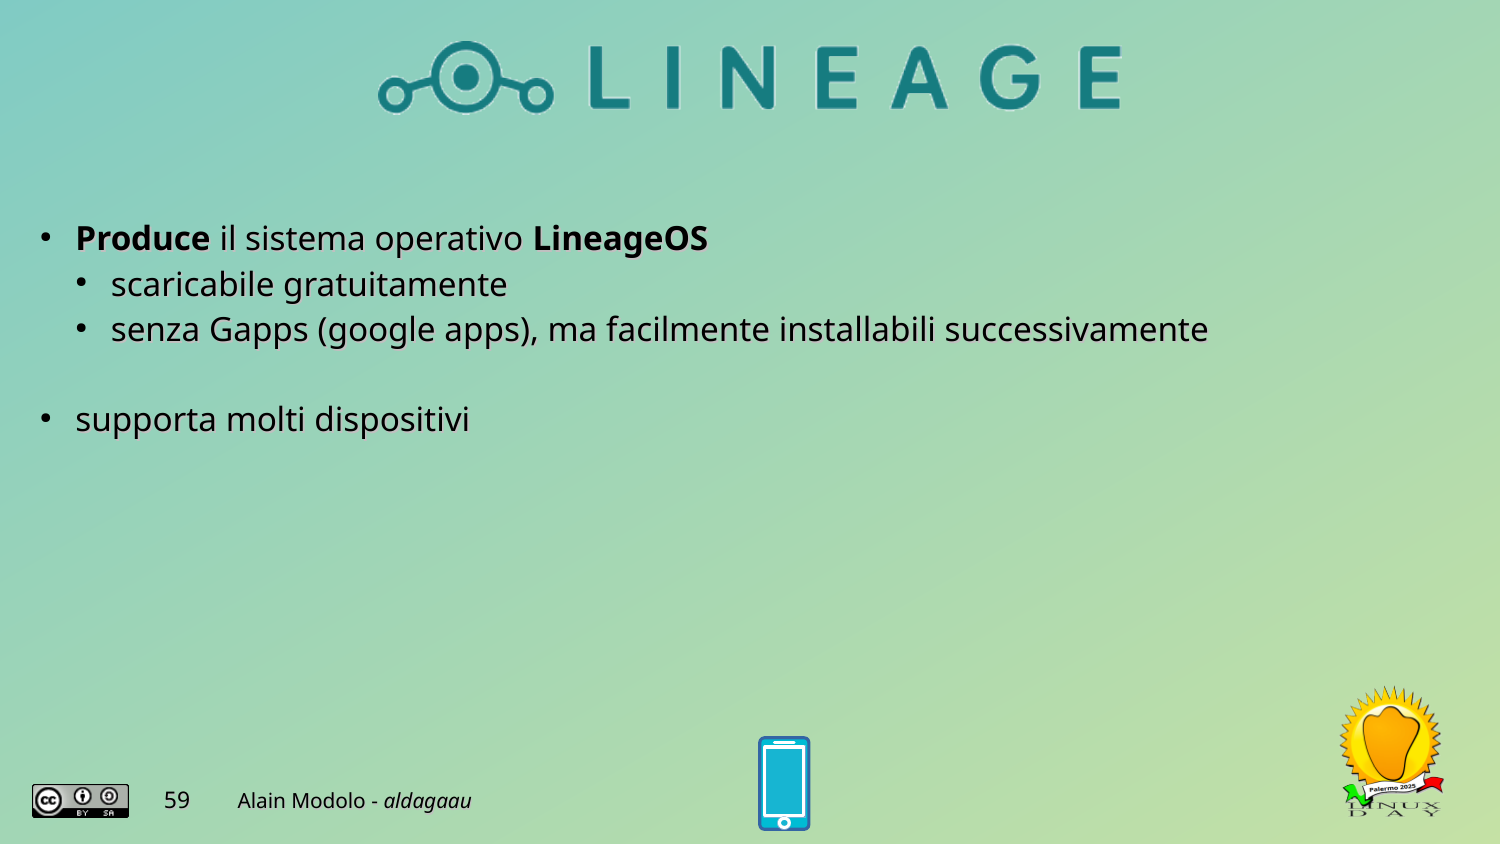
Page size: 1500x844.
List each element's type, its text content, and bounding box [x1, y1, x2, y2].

picture [1233, 670, 1500, 844]
text_box Produce il sistema operativo LineageOS scaricabile gratuitamente senza Gapps (google apps), ma facilmente installabili successivamente supporta molti dispositivi [25, 207, 1475, 637]
picture [378, 41, 1122, 115]
picture [32, 784, 129, 818]
text_box [759, 737, 809, 830]
